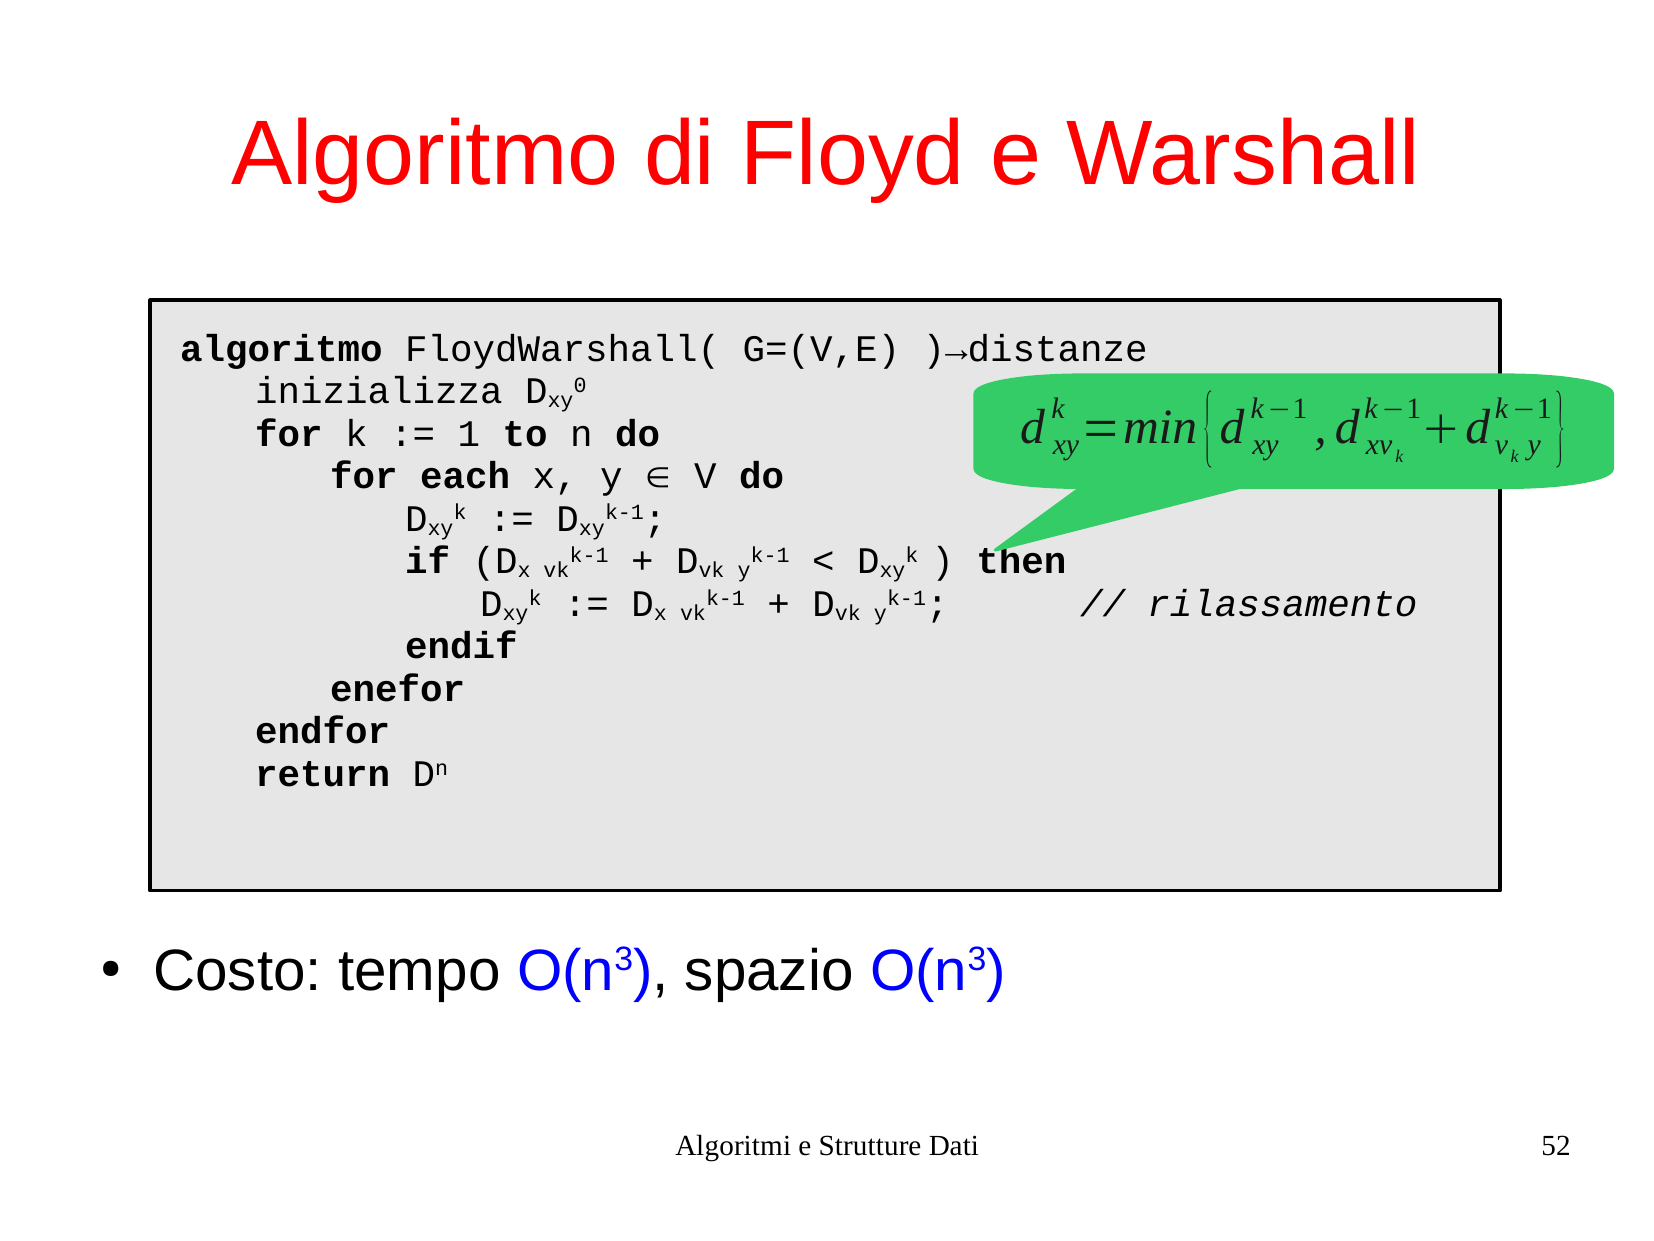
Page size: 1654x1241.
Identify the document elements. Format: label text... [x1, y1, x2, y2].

title Algoritmo di Floyd e Warshall [82, 49, 1571, 257]
list Costo: tempo O(n3), spazio O(n3) [82, 937, 1571, 1109]
text_box algoritmo FloydWarshall( G=(V,E) )→distanze inizializza Dxy0 for k := 1 to n do for each x, y  V do Dxyk := Dxyk-1; if (Dx vkk-1 + Dvk yk-1 < Dxyk ) then Dxyk := Dx vkk-1 + Dvk yk-1; // rilassamento endif enefor endfor return Dn [150, 300, 1501, 891]
text_box [974, 374, 1613, 551]
chart [1012, 387, 1574, 470]
